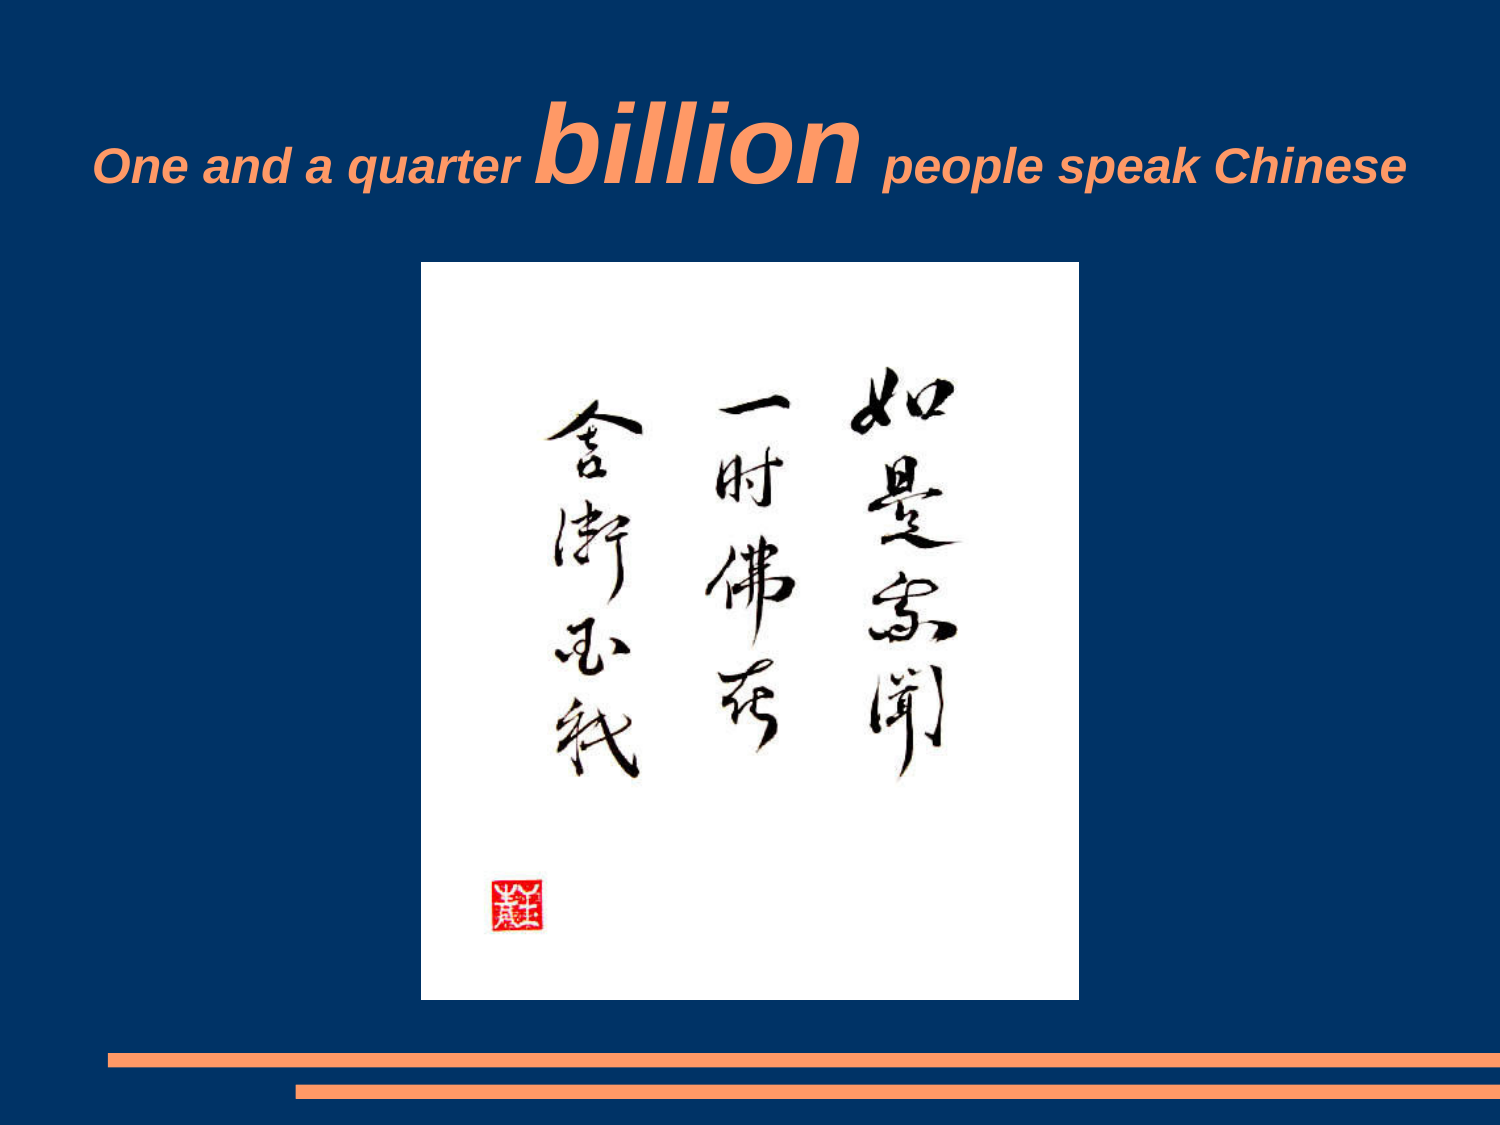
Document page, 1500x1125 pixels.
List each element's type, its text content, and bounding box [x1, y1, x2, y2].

picture [421, 262, 1079, 1000]
title One and a quarter billion people speak Chinese [75, 33, 1426, 245]
